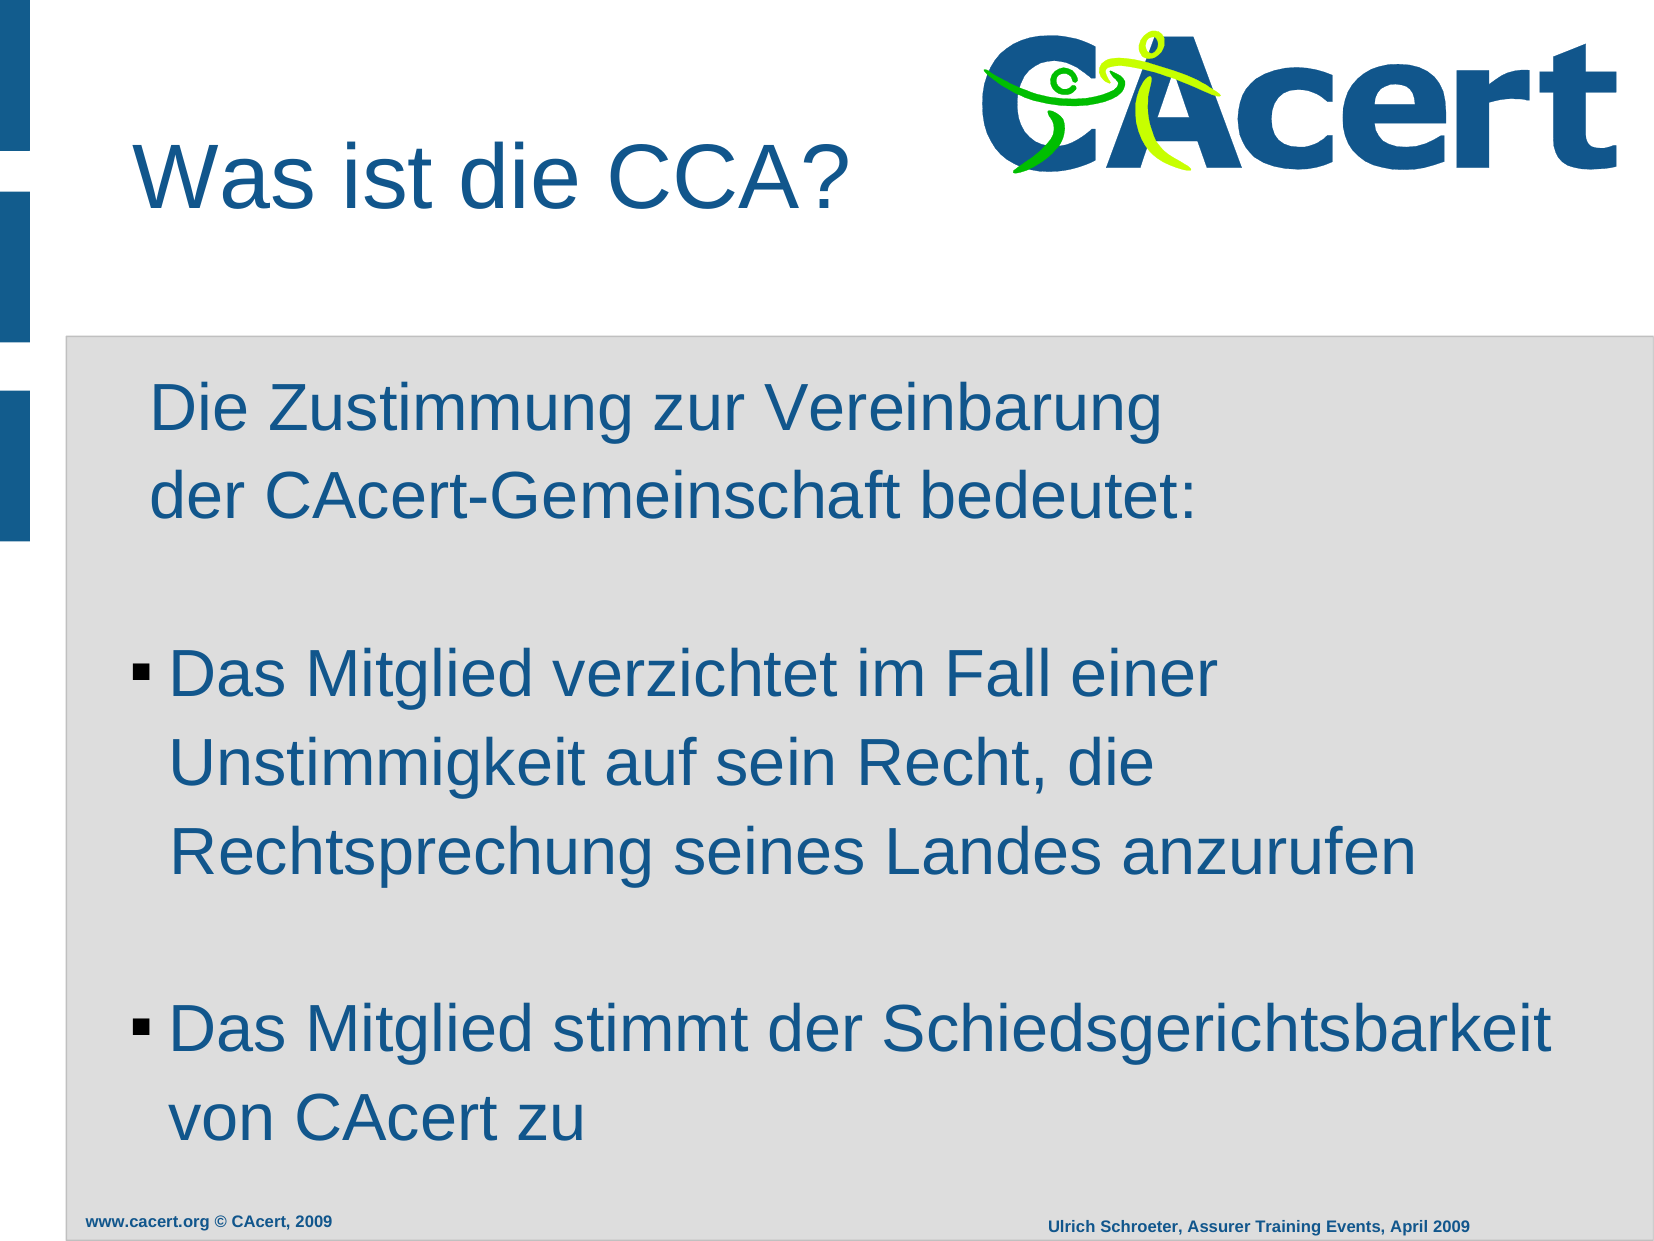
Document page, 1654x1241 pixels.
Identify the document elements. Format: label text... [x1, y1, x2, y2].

text_box Die Zustimmung zur Vereinbarung der CAcert-Gemeinschaft bedeutet: Das Mitglied verzichtet im Fall einer Unstimmigkeit auf sein Recht, die Rechtsprechung seines Landes anzurufen Das Mitglied stimmt der Schiedsgerichtsbarkeit von CAcert zu [118, 348, 1597, 1163]
text_box Was ist die CCA? [118, 118, 868, 236]
